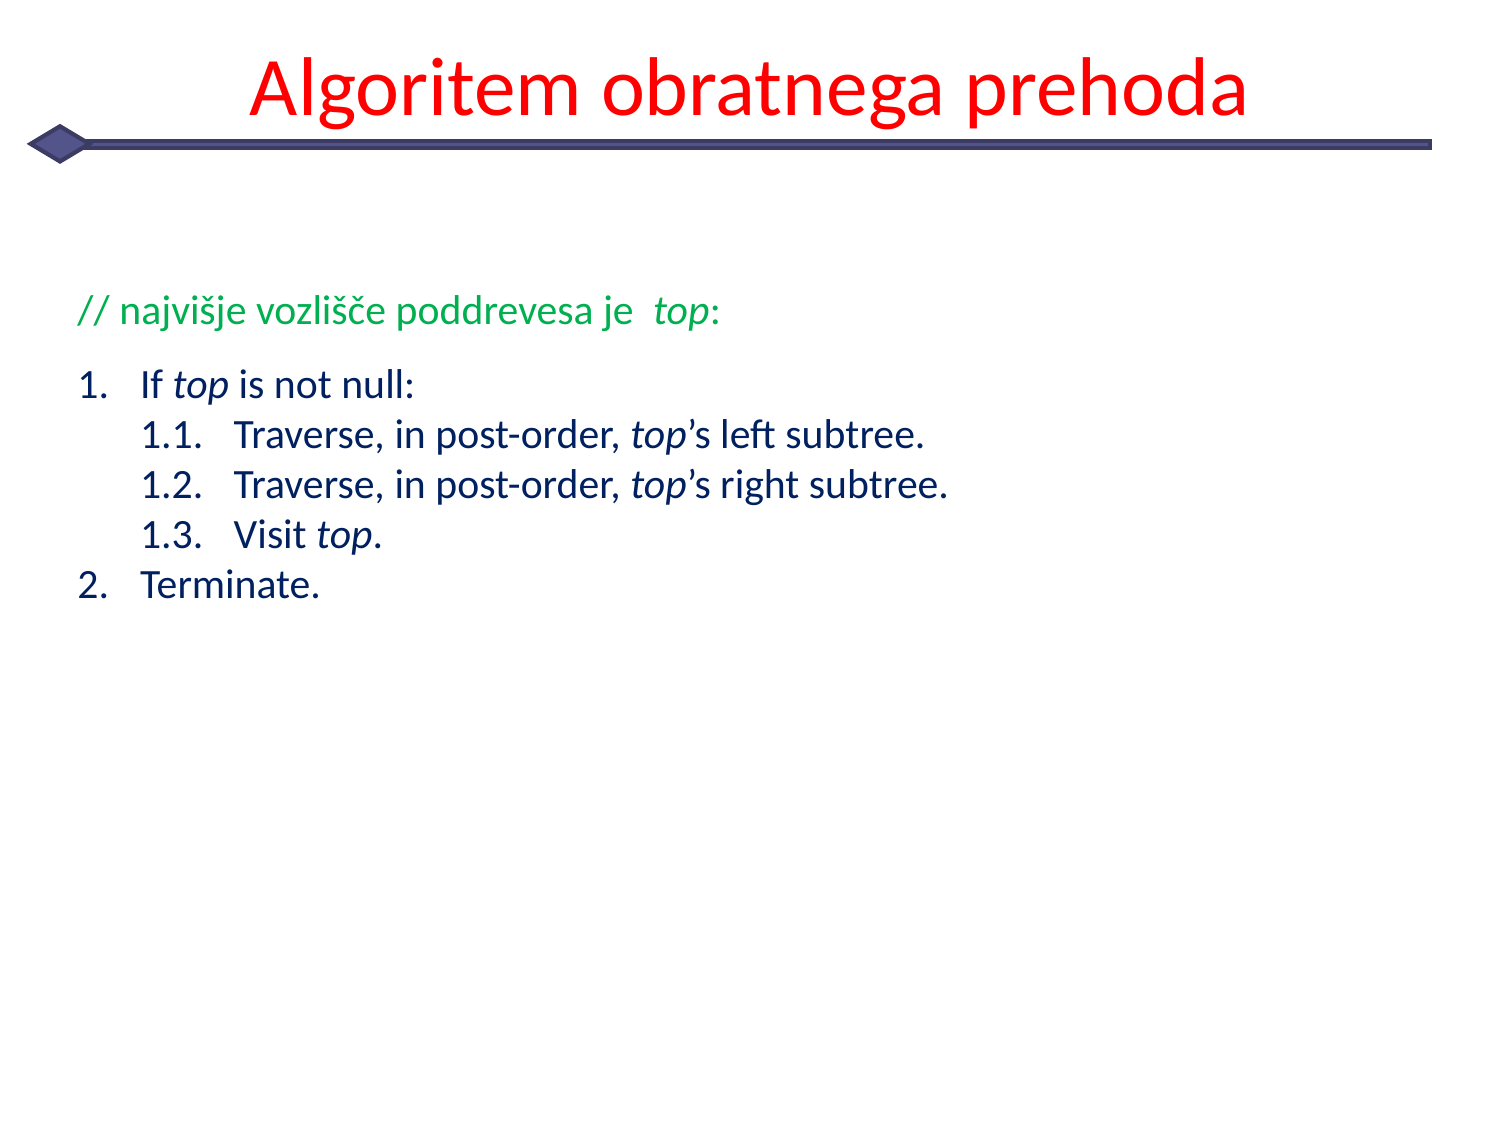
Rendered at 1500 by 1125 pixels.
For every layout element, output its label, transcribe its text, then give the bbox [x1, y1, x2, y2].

title Algoritem obratnega prehoda [75, 23, 1426, 141]
list // najvišje vozlišče poddrevesa je top: 1. If top is not null: 1.1. Traverse, in post-order, top’s left subtree. 1.2. Traverse, in post-order, top’s right subtree. 1.3. Visit top. 2. Terminate. [0, 249, 1276, 1013]
